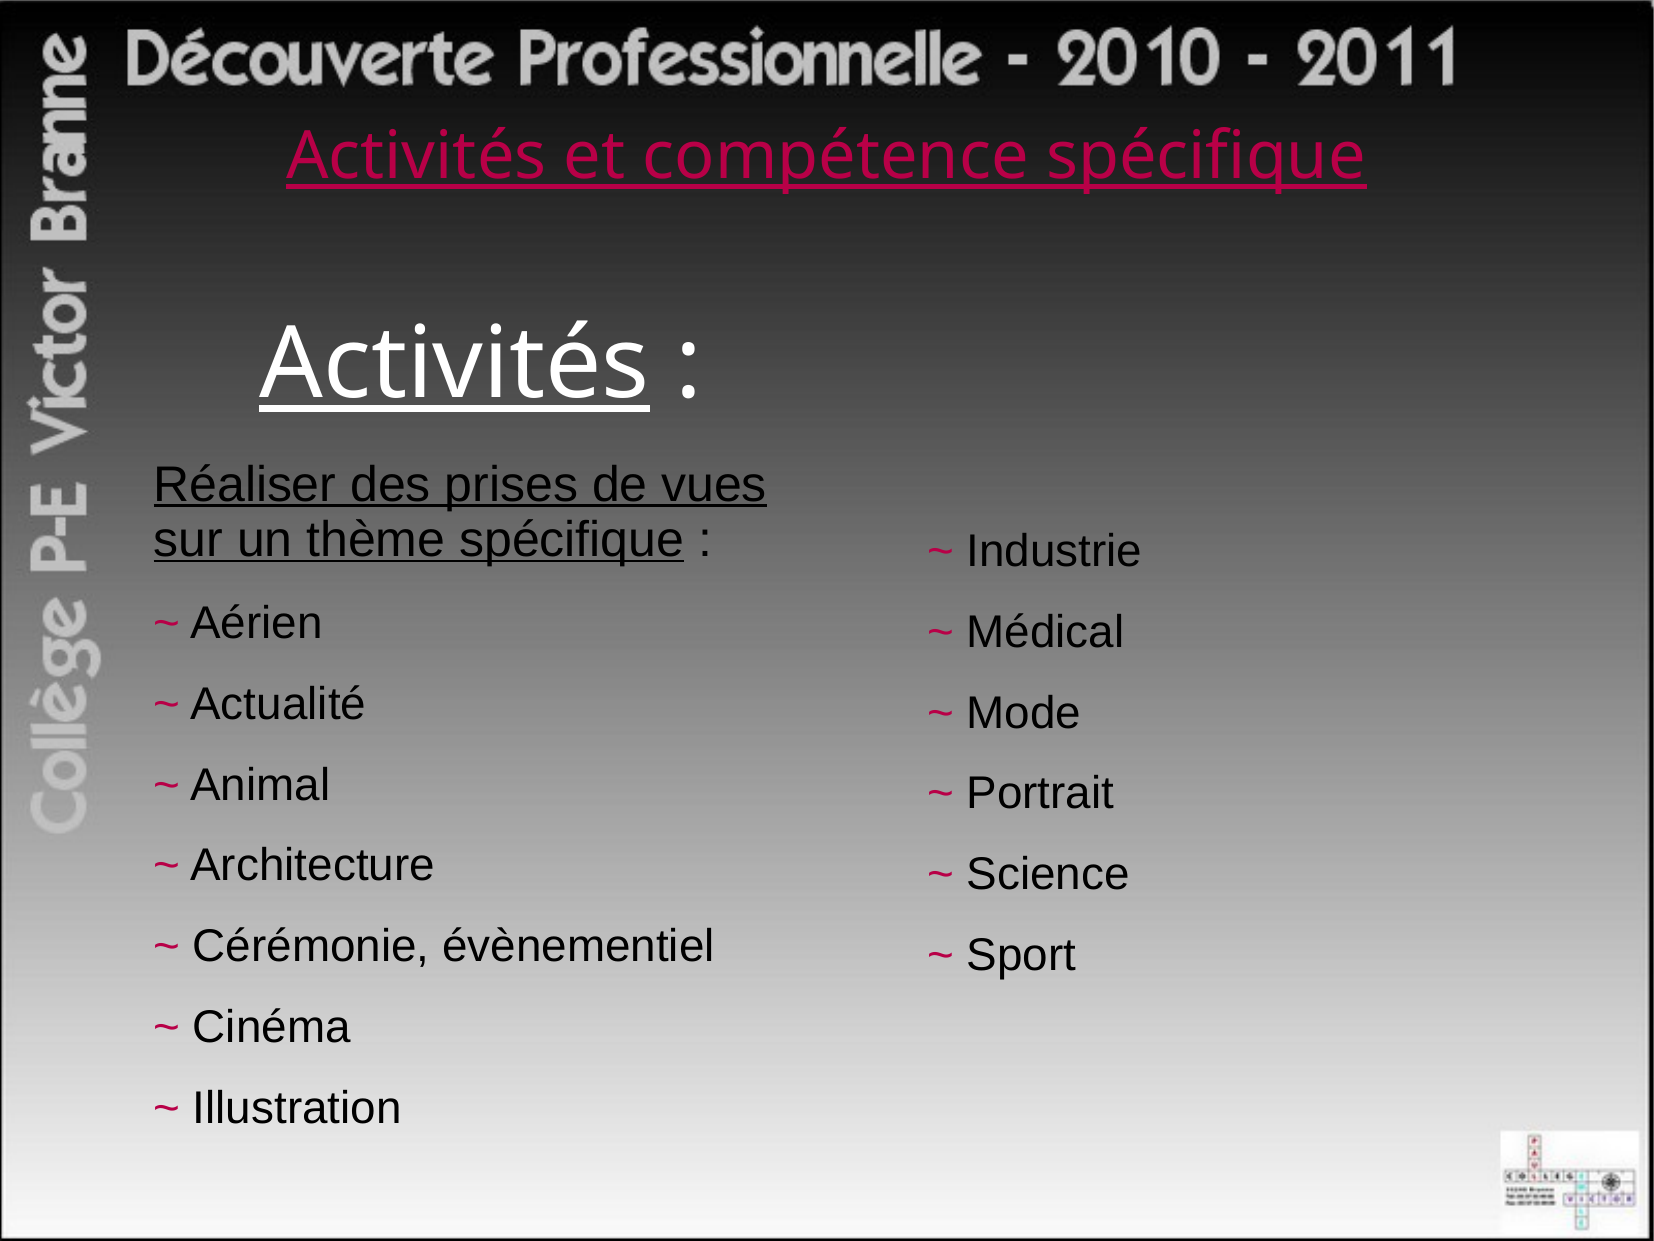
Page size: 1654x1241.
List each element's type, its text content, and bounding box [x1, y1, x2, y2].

list Activités : Réaliser des prises de vues sur un thème spécifique : ~ Aérien ~ Actualité ~ Animal ~ Architecture ~ Cérémonie, évènementiel ~ Cinéma ~ Illustration [82, 290, 809, 1113]
list ~ Industrie ~ Médical ~ Mode ~ Portrait ~ Science ~ Sport [856, 525, 1583, 1241]
title Activités et compétence spécifique [82, 56, 1571, 250]
picture [0, 0, 1654, 1241]
